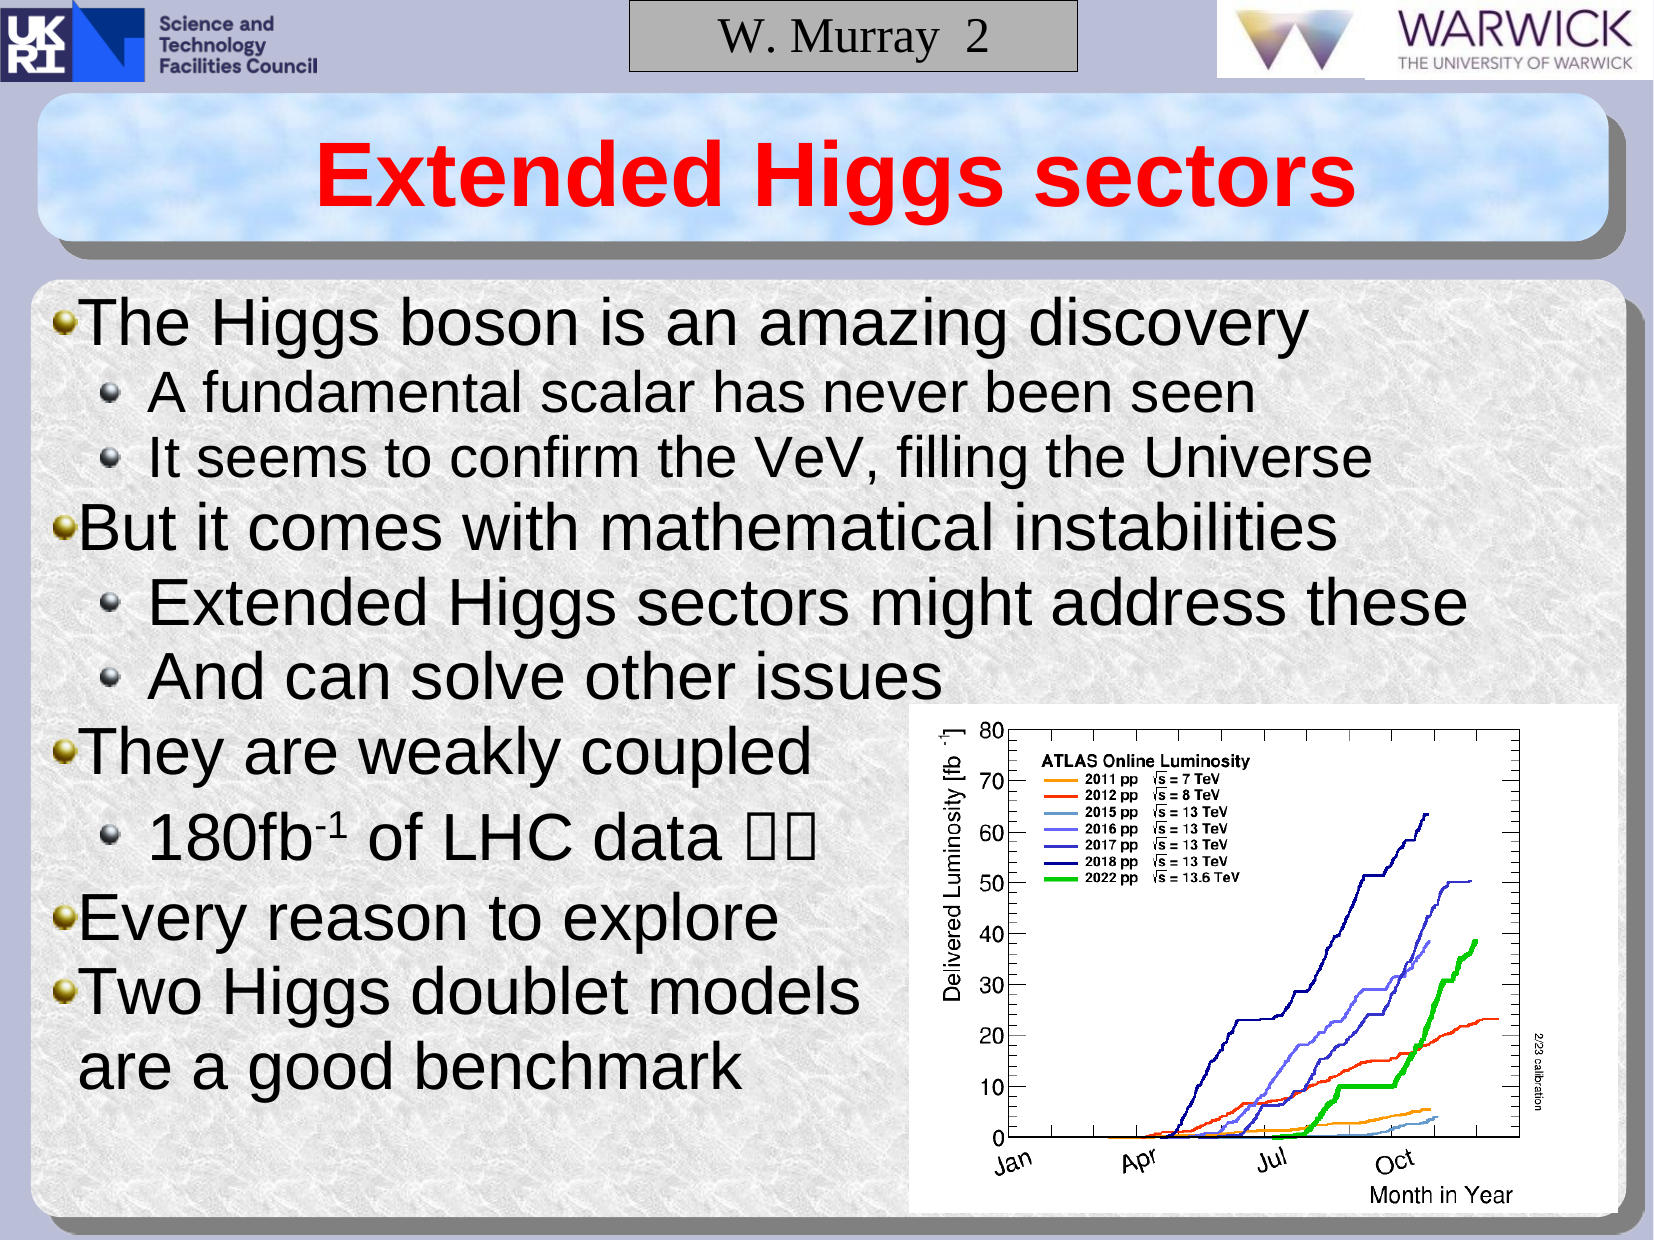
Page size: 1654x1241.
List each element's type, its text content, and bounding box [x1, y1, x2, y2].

title Extended Higgs sectors [90, 101, 1584, 249]
picture [37, 93, 1609, 242]
list The Higgs boson is an amazing discovery A fundamental scalar has never been seen It seems to confirm the VeV, filling the Universe But it comes with mathematical instabilities Extended Higgs sectors might address these And can solve other issues They are weakly coupled 180fb-1 of LHC data  Every reason to explore Two Higgs doublet models are a good benchmark [53, 285, 1588, 1213]
picture [1217, 0, 1654, 80]
picture [30, 279, 1627, 1218]
picture [0, 0, 317, 82]
